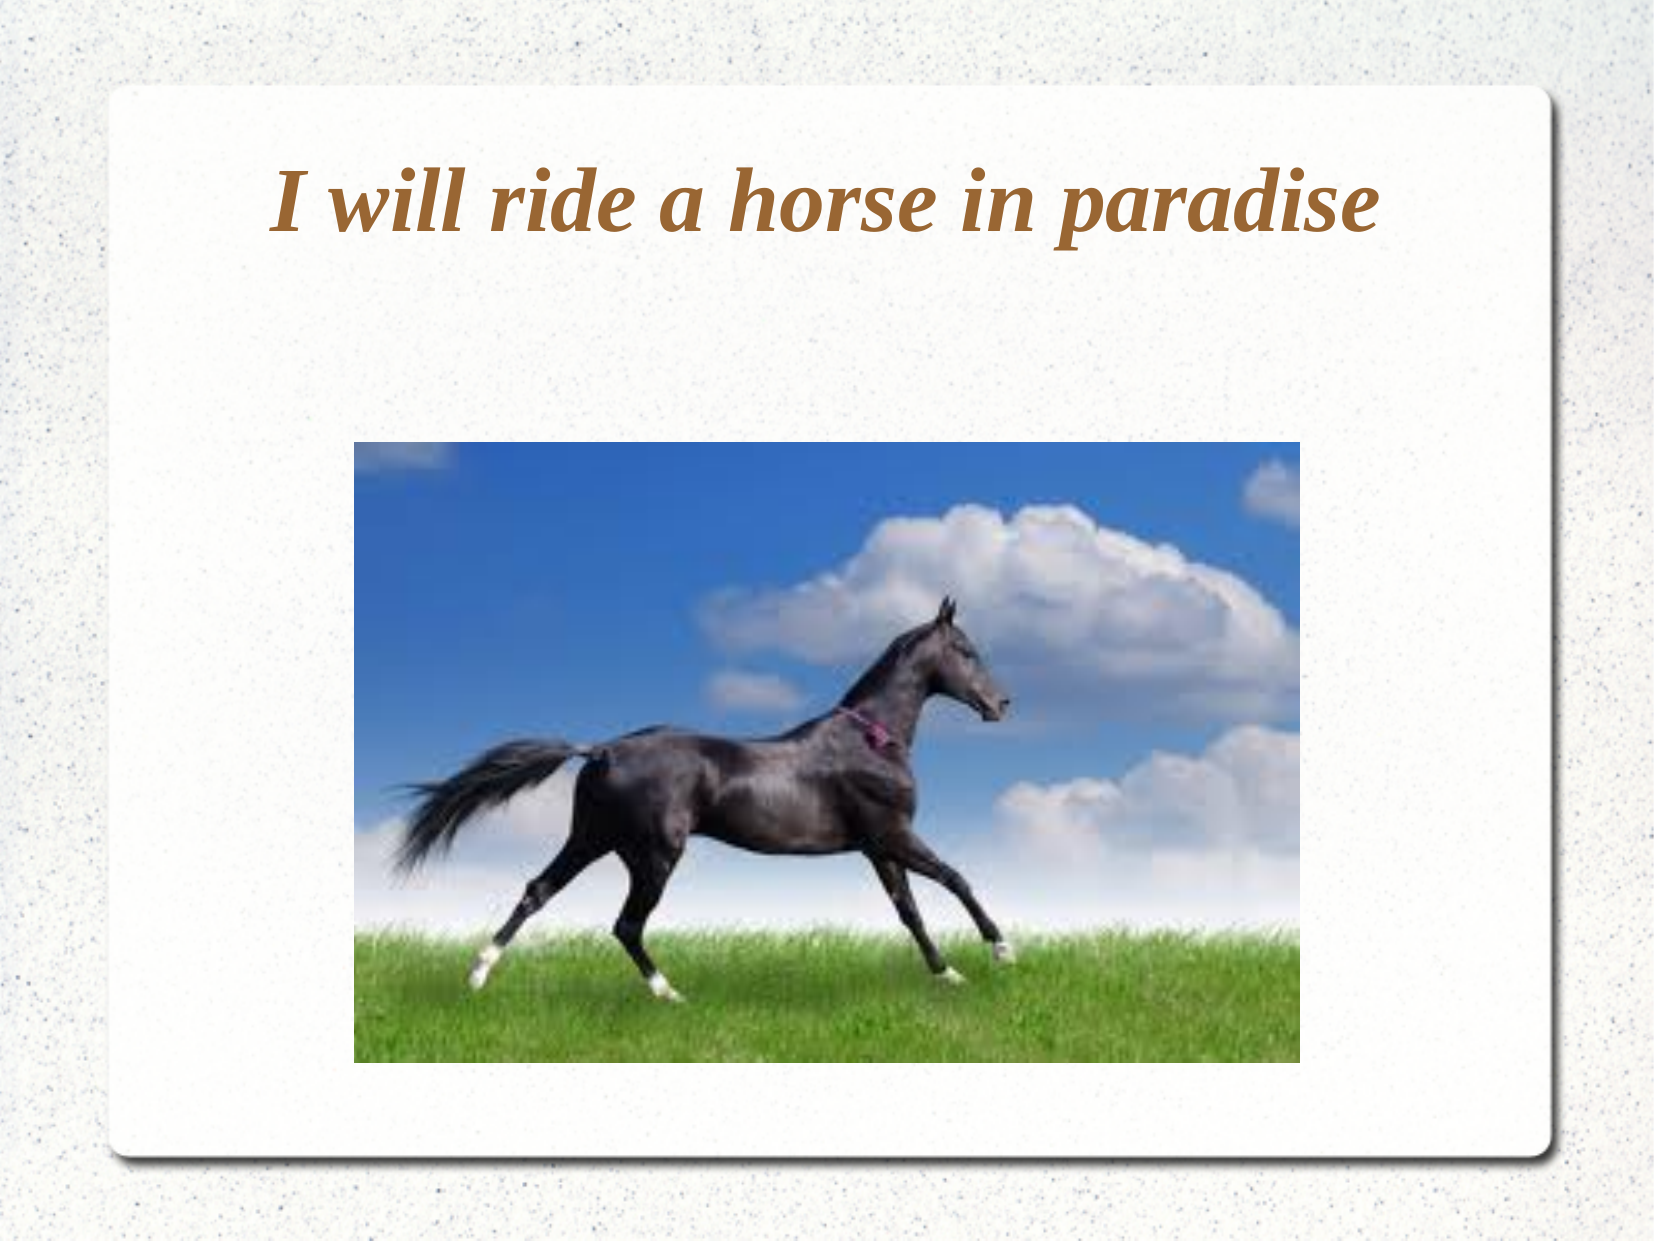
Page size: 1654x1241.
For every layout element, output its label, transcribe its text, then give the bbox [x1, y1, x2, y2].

title I will ride a horse in paradise [118, 96, 1536, 304]
picture [0, 0, 1654, 1241]
